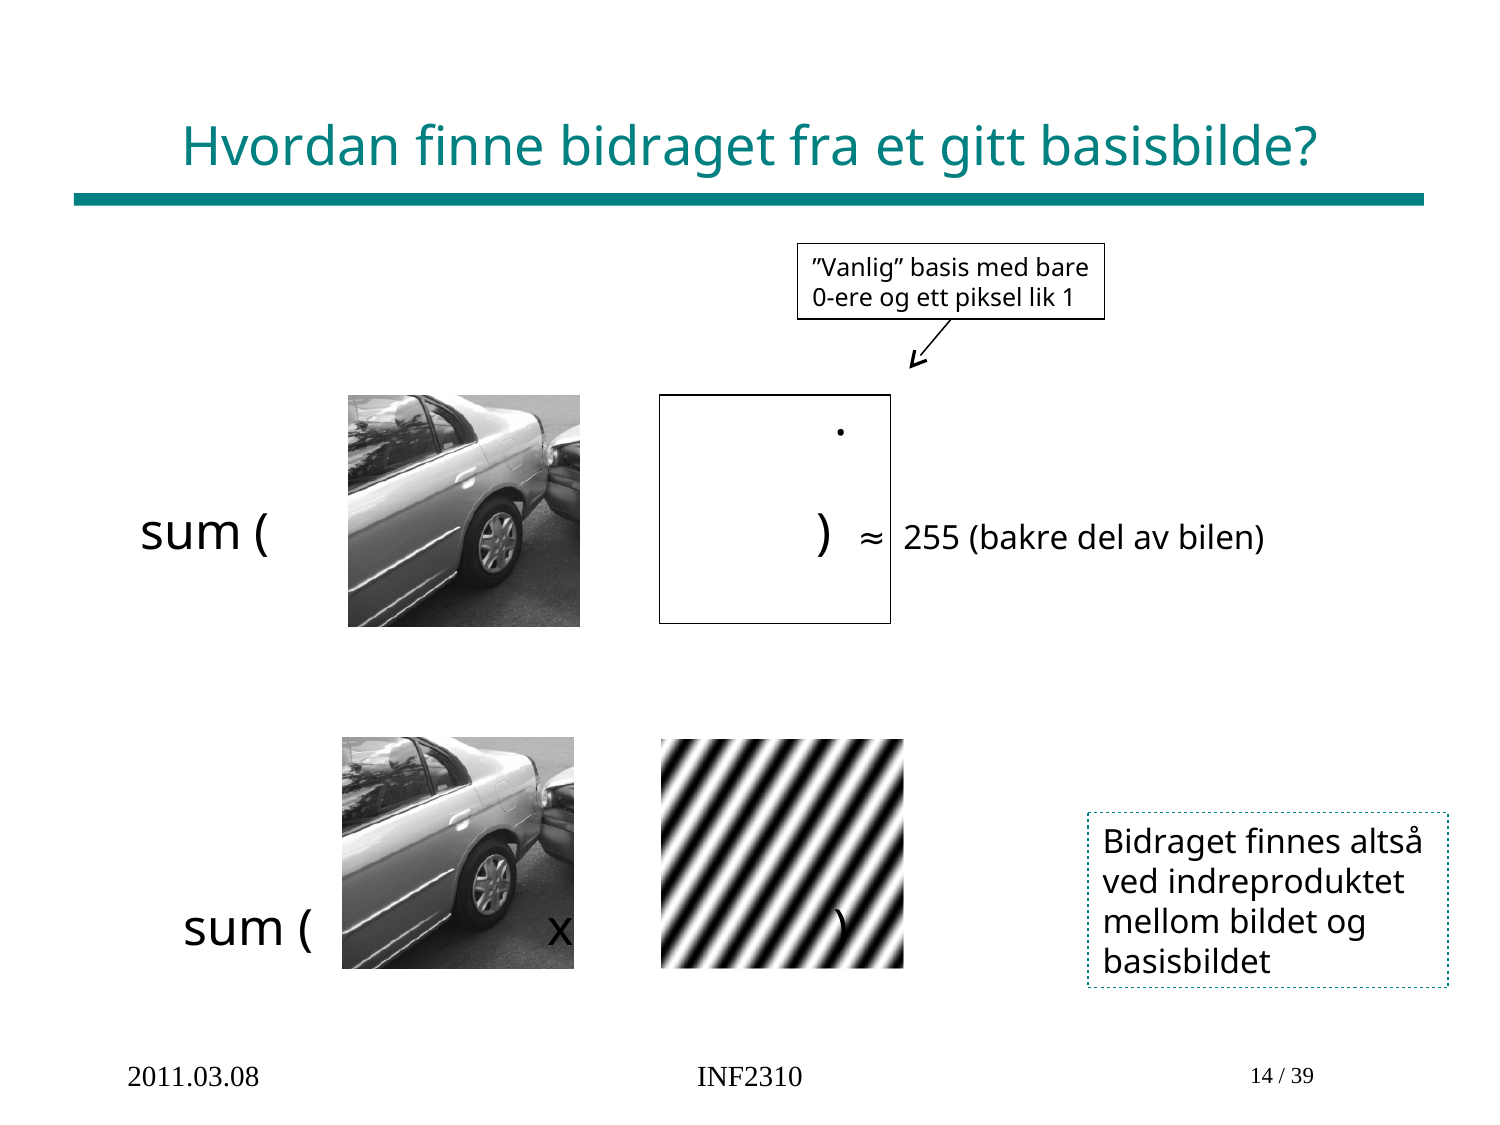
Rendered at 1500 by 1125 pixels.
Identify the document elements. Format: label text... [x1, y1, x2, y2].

list sum ( x ) ≈ 255 (bakre del av bilen) sum ( x ) [112, 249, 1500, 1038]
text_box Bidraget finnes altså ved indreproduktet mellom bildet og basisbildet [1087, 812, 1448, 988]
text_box INF2310 [512, 1049, 988, 1101]
text_box ”Vanlig” basis med bare 0-ere og ett piksel lik 1 [797, 243, 1105, 320]
text_box . [819, 378, 864, 454]
title Hvordan finne bidraget fra et gitt basisbilde? [112, 62, 1388, 226]
picture [348, 395, 580, 627]
